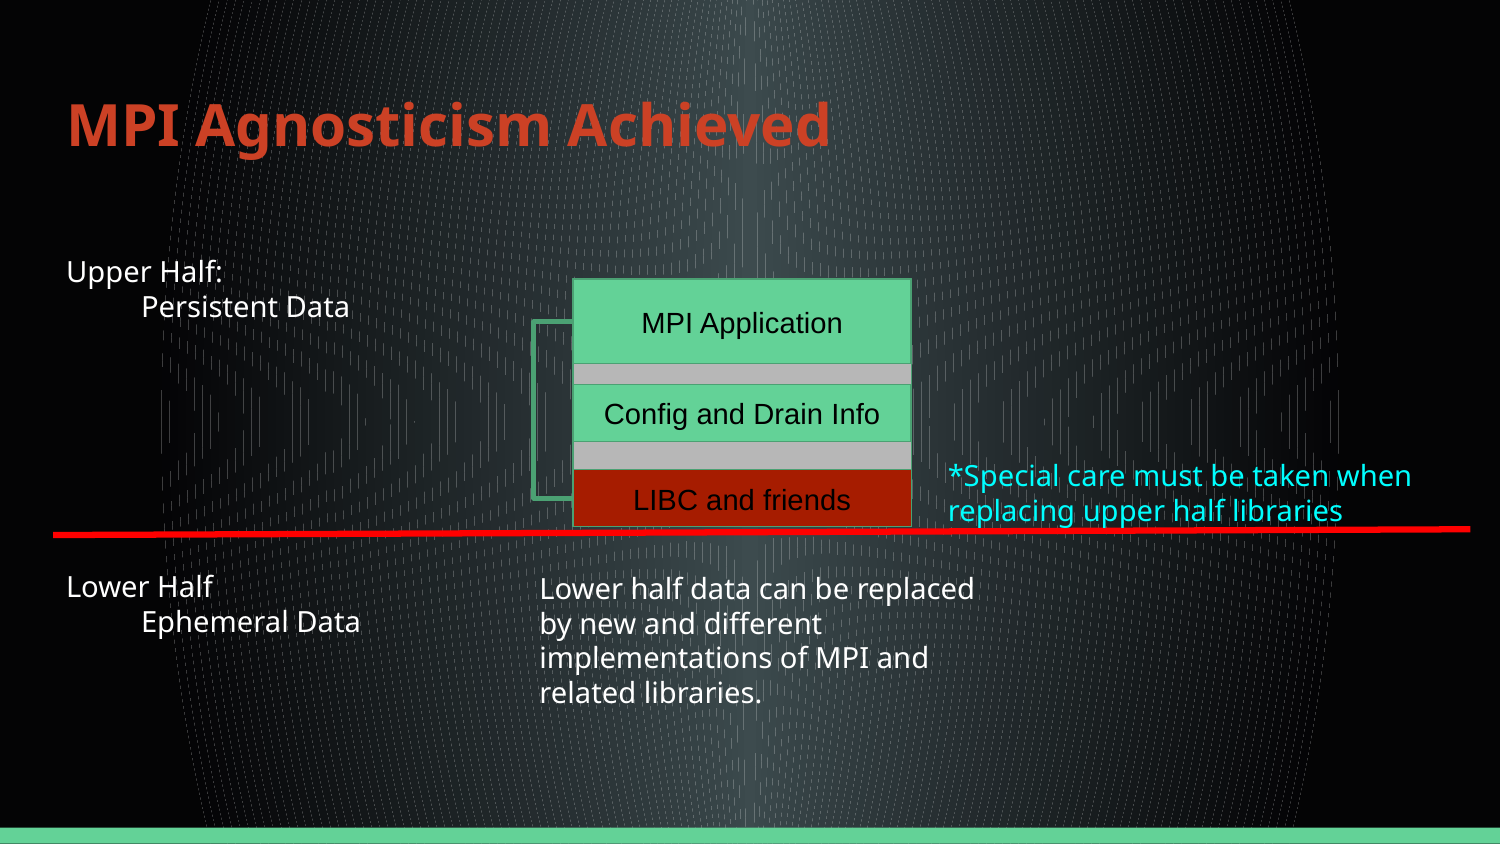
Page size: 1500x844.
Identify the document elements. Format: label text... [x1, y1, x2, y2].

text_box [572, 278, 912, 319]
text_box Upper Half: Persistent Data Lower Half Ephemeral Data [51, 238, 506, 787]
text_box MPI Application [573, 279, 912, 364]
text_box *Special care must be taken when replacing upper half libraries [932, 442, 1471, 527]
text_box Config and Drain Info [573, 384, 912, 442]
text_box [572, 324, 912, 469]
text_box Lower half data can be replaced by new and different implementations of MPI and related libraries. [524, 554, 1005, 787]
title MPI Agnosticism Achieved [51, 72, 1449, 167]
text_box LIBC and friends [572, 469, 912, 527]
